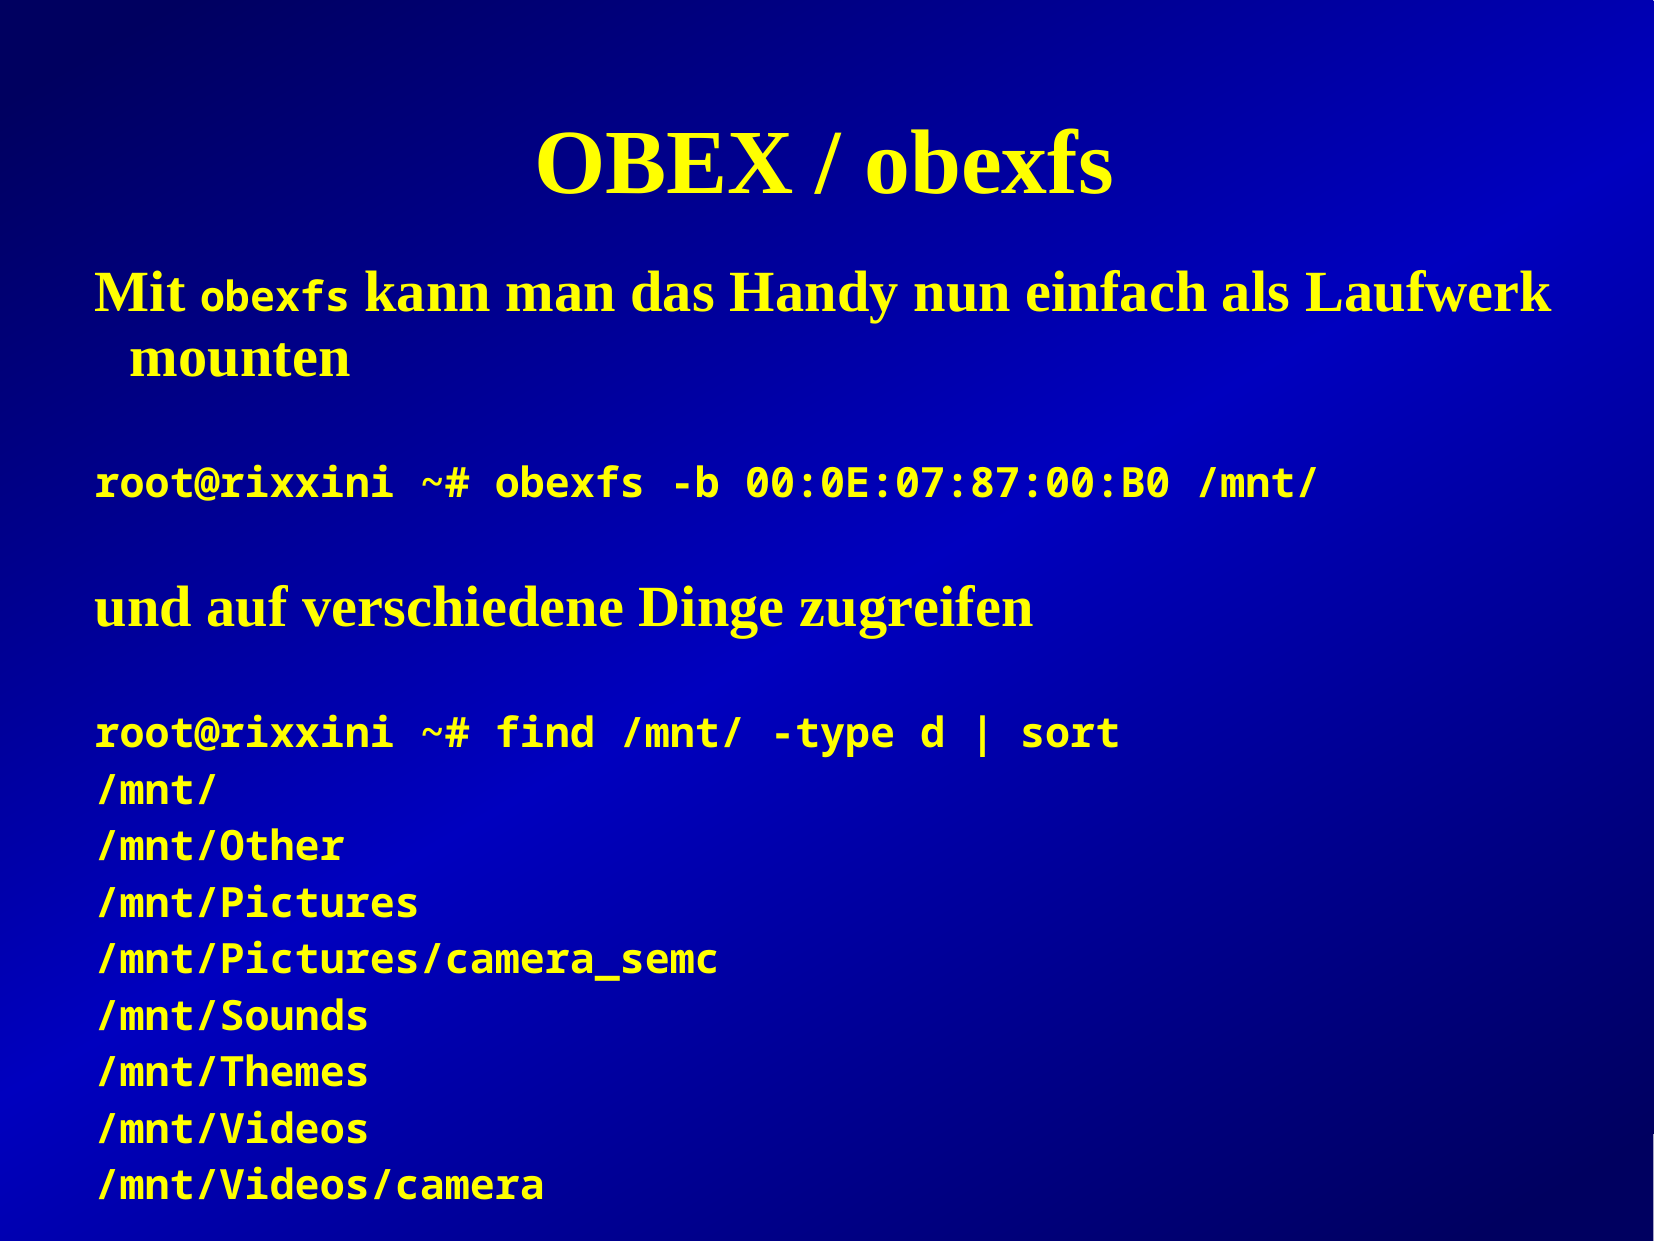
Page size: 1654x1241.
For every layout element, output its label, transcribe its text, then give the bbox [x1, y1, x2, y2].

subtitle Mit obexfs kann man das Handy nun einfach als Laufwerk mounten root@rixxini ~# obexfs -b 00:0E:07:87:00:B0 /mnt/ und auf verschiedene Dinge zugreifen root@rixxini ~# find /mnt/ -type d | sort /mnt/ /mnt/Other /mnt/Pictures /mnt/Pictures/camera_semc /mnt/Sounds /mnt/Themes /mnt/Videos /mnt/Videos/camera [59, 294, 1625, 1177]
title OBEX / obexfs [118, 59, 1531, 267]
